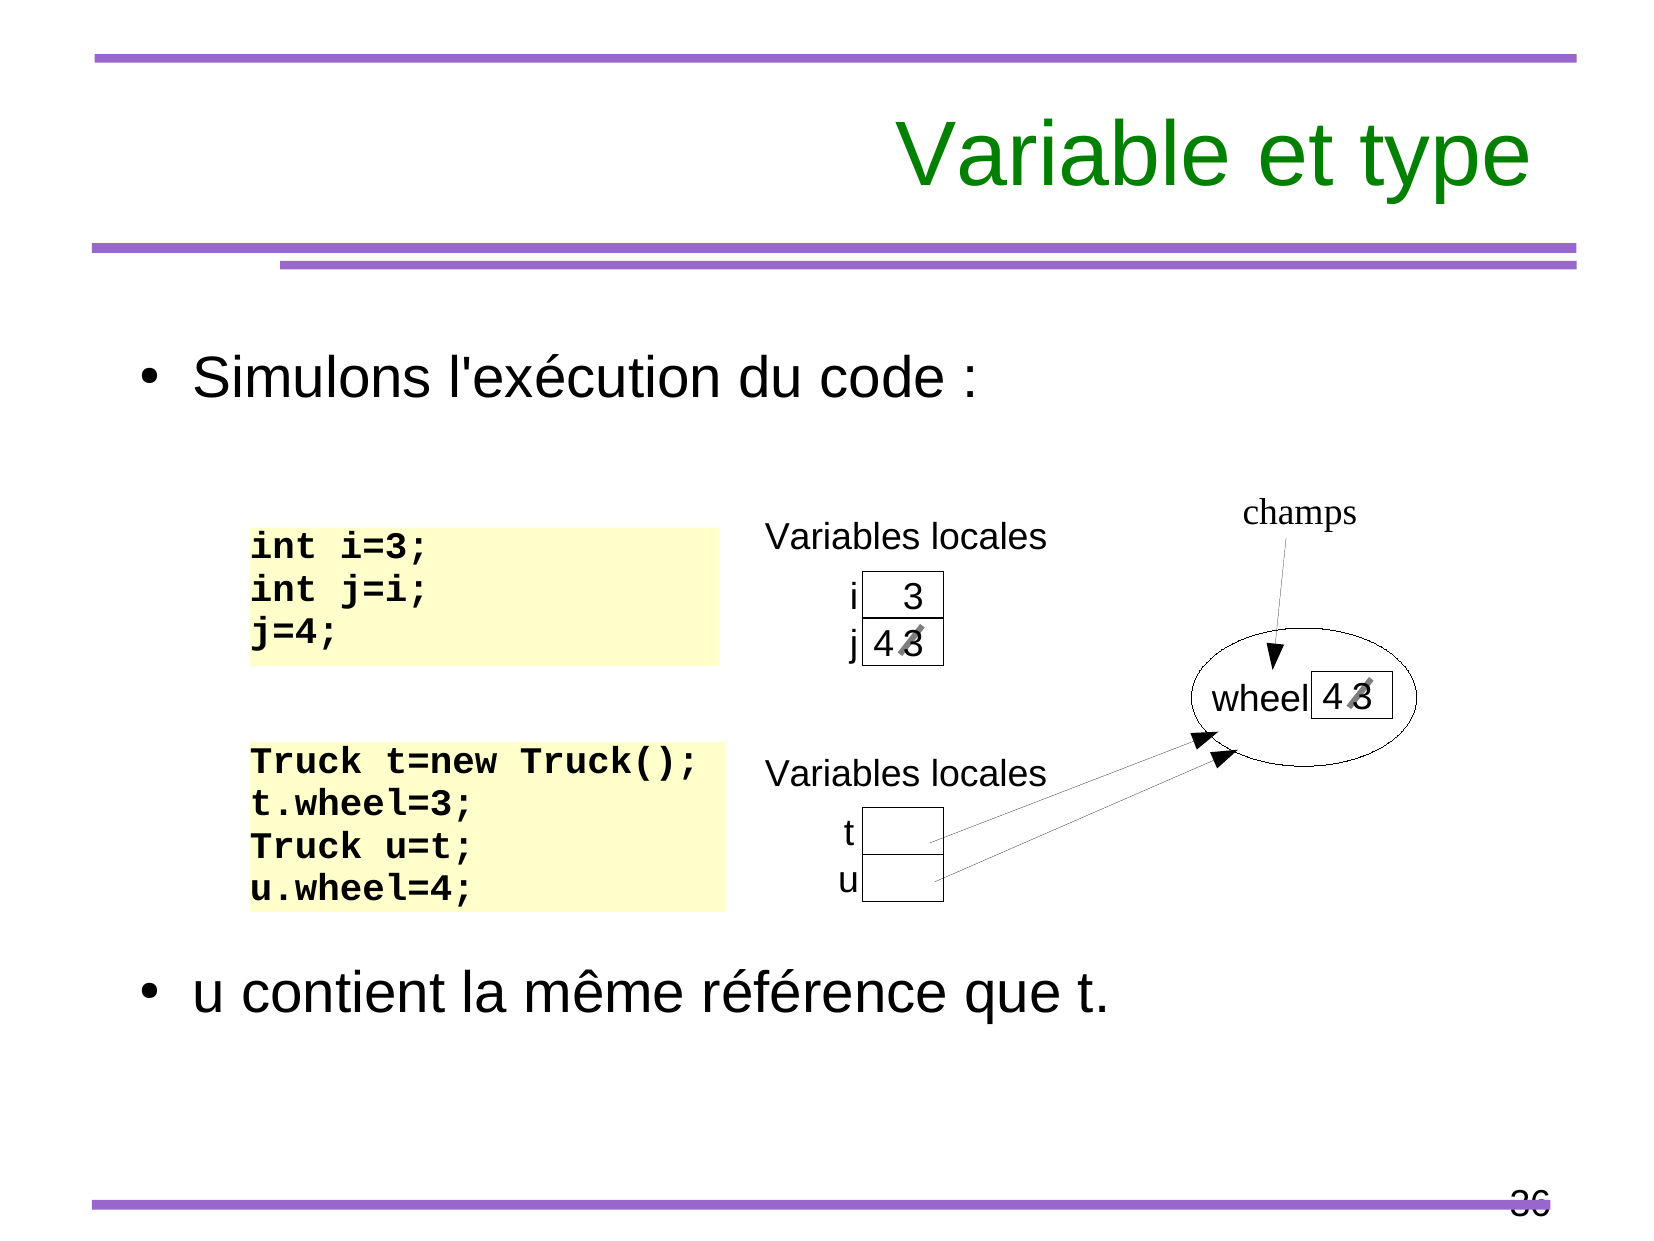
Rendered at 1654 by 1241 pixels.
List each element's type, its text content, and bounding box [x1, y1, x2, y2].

text_box 3 [902, 622, 924, 645]
text_box 3 [902, 630, 924, 665]
text_box 3 [1351, 675, 1373, 698]
text_box t [843, 811, 856, 854]
title Variable et type [121, 49, 1534, 257]
text_box 3 [902, 575, 924, 618]
text_box u [838, 858, 861, 901]
text_box 4 [1322, 675, 1344, 718]
text_box Truck t=new Truck(); t.wheel=3; Truck u=t; u.wheel=4; [249, 741, 726, 912]
text_box wheel [1211, 677, 1311, 720]
text_box int i=3; int j=i; j=4; [249, 527, 720, 667]
text_box Variables locales [764, 515, 1048, 559]
text_box 4 [873, 622, 895, 665]
text_box 3 [1351, 683, 1373, 718]
text_box champs [1242, 491, 1358, 534]
list Simulons l'exécution du code : u contient la même référence que t. [121, 344, 1534, 1140]
text_box j [849, 622, 860, 665]
text_box Variables locales [764, 752, 1048, 795]
text_box i [849, 575, 859, 618]
